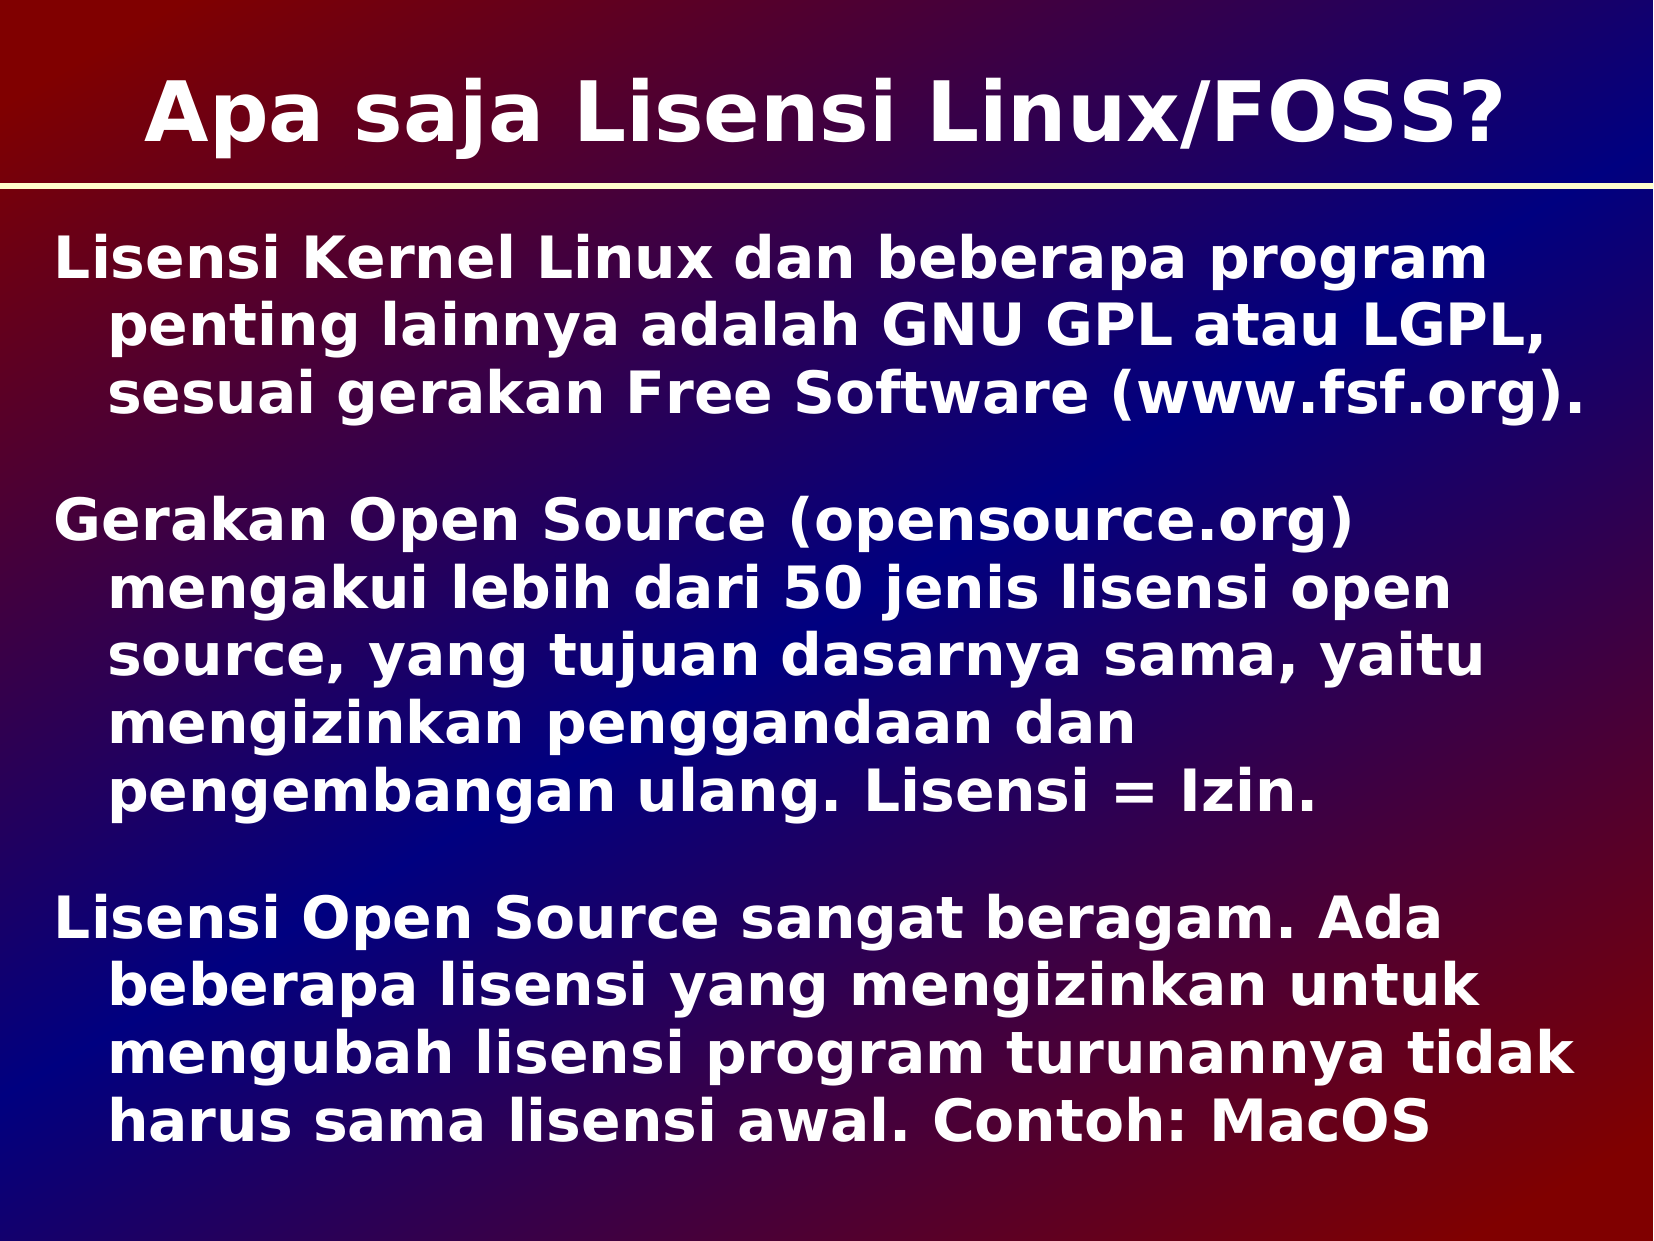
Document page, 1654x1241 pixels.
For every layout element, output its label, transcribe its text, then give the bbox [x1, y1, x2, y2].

list Lisensi Kernel Linux dan beberapa program penting lainnya adalah GNU GPL atau LGPL, sesuai gerakan Free Software (www.fsf.org). Gerakan Open Source (opensource.org) mengakui lebih dari 50 jenis lisensi open source, yang tujuan dasarnya sama, yaitu mengizinkan penggandaan dan pengembangan ulang. Lisensi = Izin. Lisensi Open Source sangat beragam. Ada beberapa lisensi yang mengizinkan untuk mengubah lisensi program turunannya tidak harus sama lisensi awal. Contoh: MacOS [36, 224, 1589, 1187]
title Apa saja Lisensi Linux/FOSS? [120, 49, 1532, 176]
